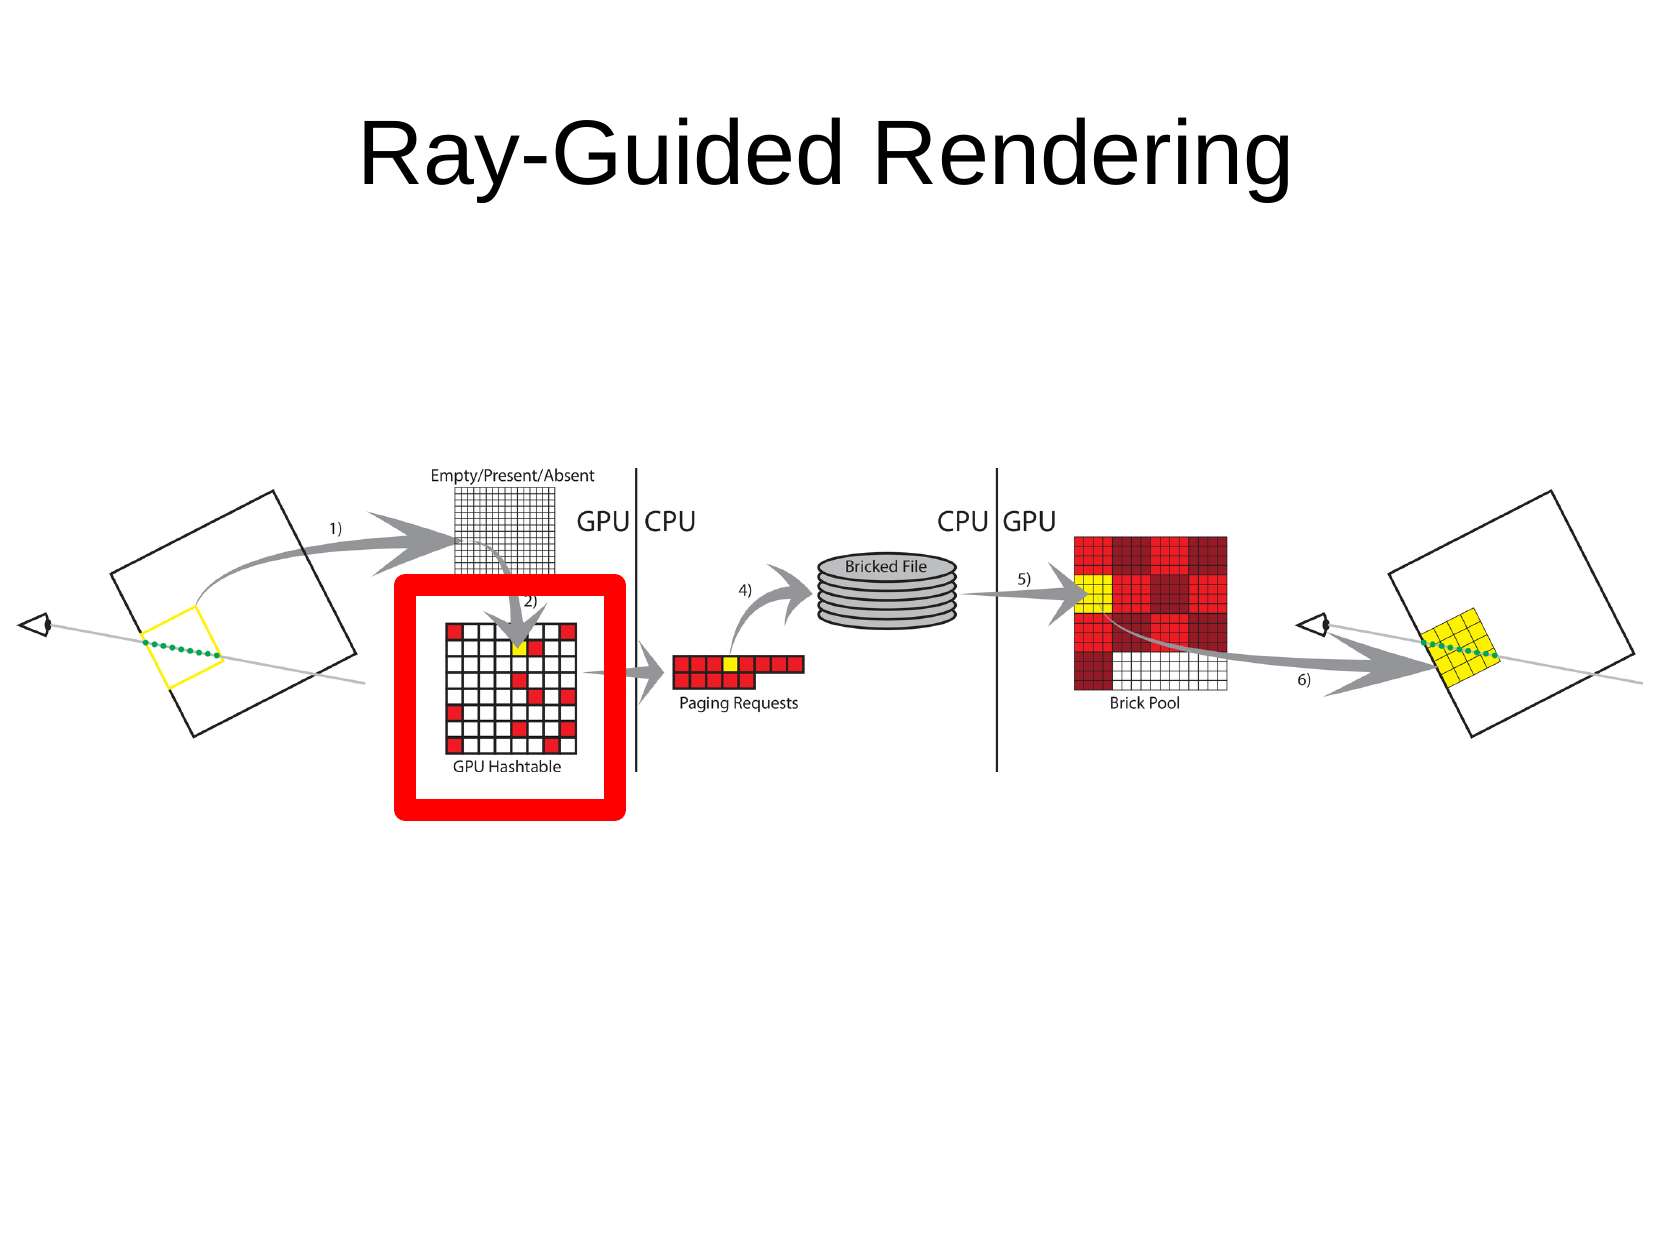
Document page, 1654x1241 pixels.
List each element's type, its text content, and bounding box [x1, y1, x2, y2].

text_box [405, 585, 616, 811]
title Ray-Guided Rendering [82, 49, 1571, 257]
picture [11, 468, 1643, 772]
